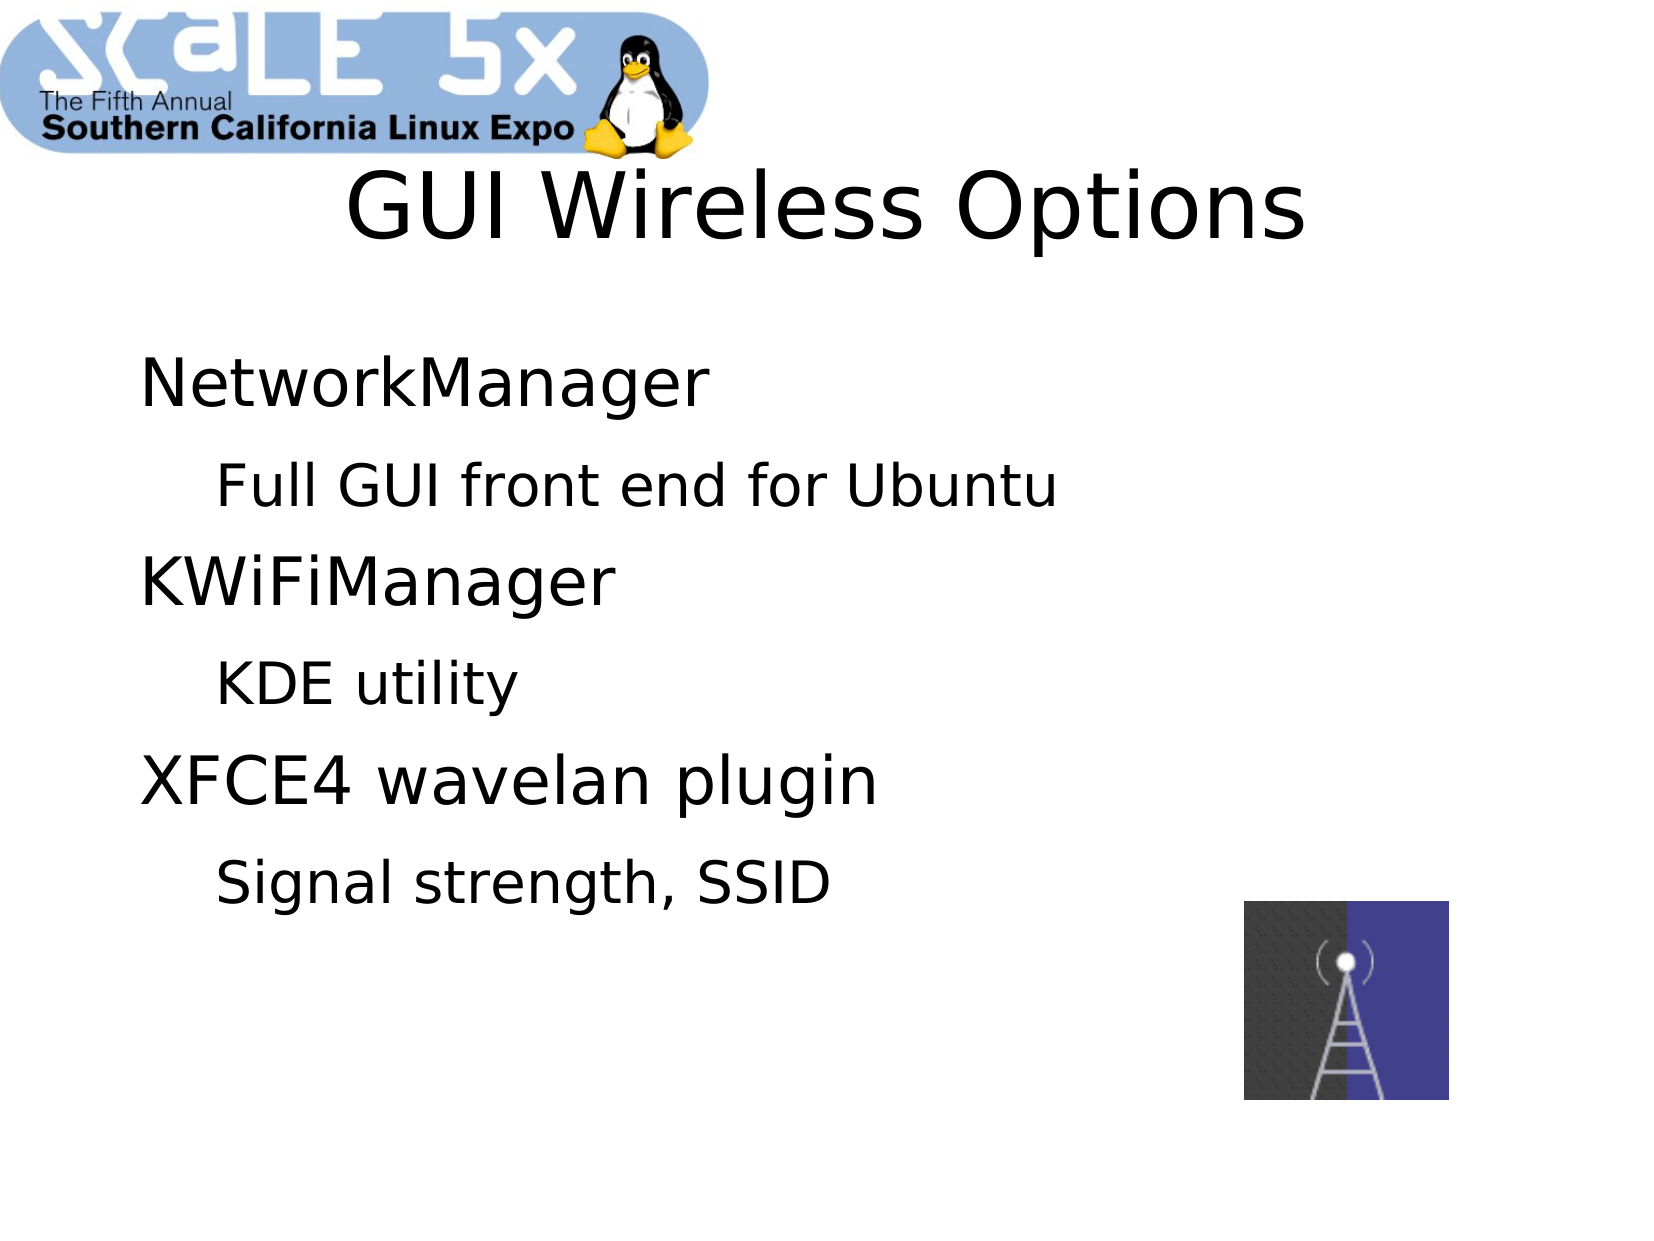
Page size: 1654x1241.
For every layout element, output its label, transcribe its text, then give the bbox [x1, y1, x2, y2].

picture [0, 3, 709, 159]
list NetworkManager Full GUI front end for Ubuntu KWiFiManager KDE utility XFCE4 wavelan plugin Signal strength, SSID [121, 344, 1533, 1127]
title GUI Wireless Options [121, 102, 1533, 311]
picture [1244, 901, 1449, 1100]
